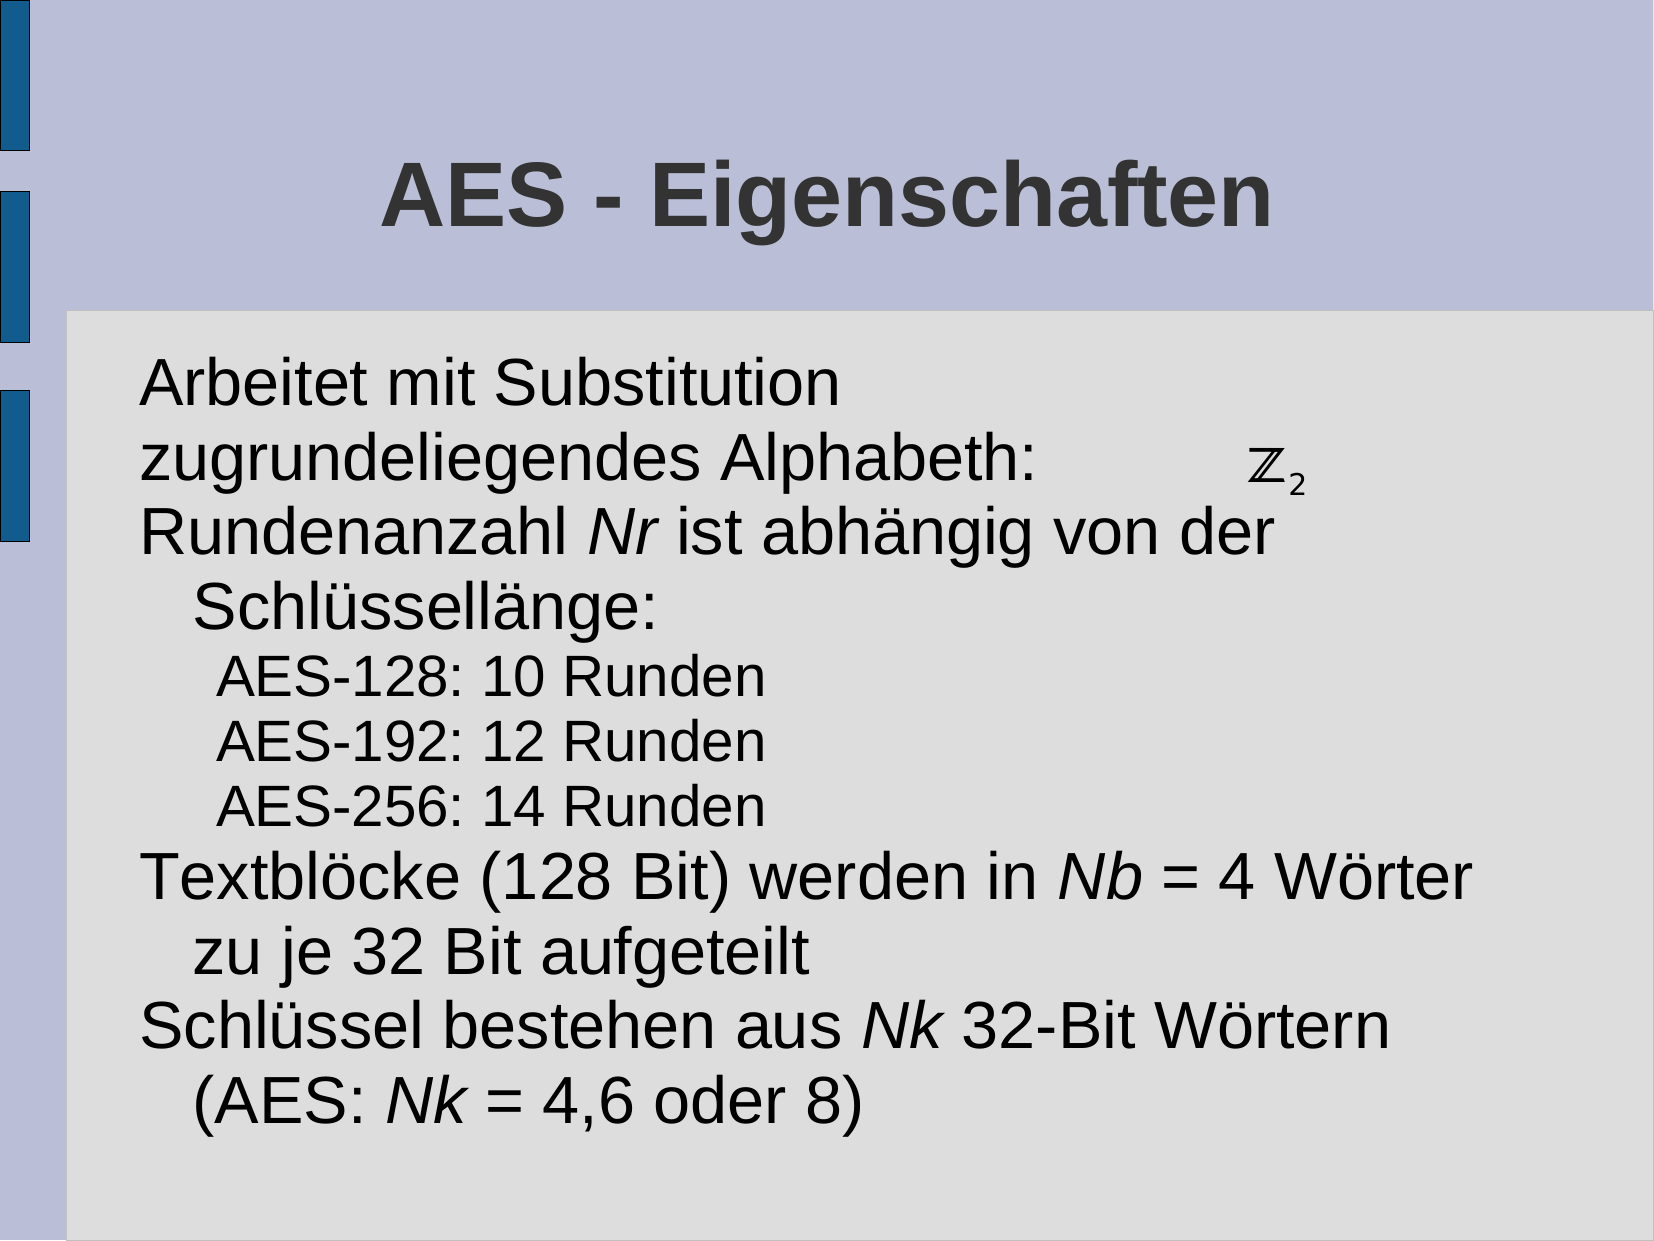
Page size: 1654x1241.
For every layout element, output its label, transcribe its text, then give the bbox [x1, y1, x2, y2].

title AES - Eigenschaften [121, 91, 1534, 299]
chart [1240, 436, 1314, 502]
list Arbeitet mit Substitution zugrundeliegendes Alphabeth: Rundenanzahl Nr ist abhängig von der Schlüssellänge: AES-128: 10 Runden AES-192: 12 Runden AES-256: 14 Runden Textblöcke (128 Bit) werden in Nb = 4 Wörter zu je 32 Bit aufgeteilt Schlüssel bestehen aus Nk 32-Bit Wörtern (AES: Nk = 4,6 oder 8) [121, 344, 1534, 1138]
